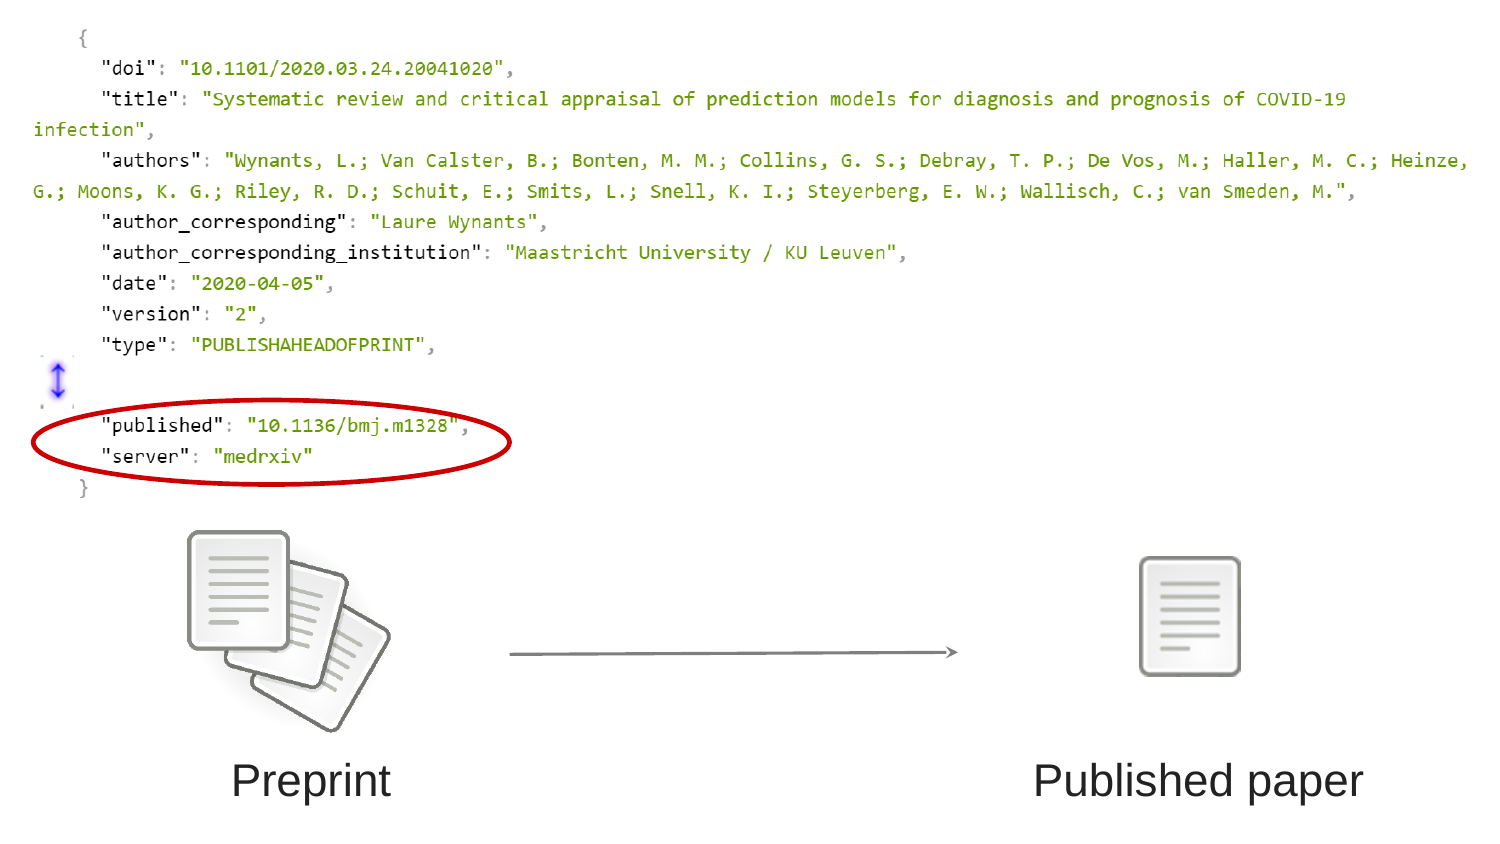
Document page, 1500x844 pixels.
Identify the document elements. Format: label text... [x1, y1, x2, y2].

picture [24, 24, 1475, 409]
text_box Preprint [16, 735, 606, 820]
picture [1139, 556, 1241, 677]
picture [36, 410, 507, 482]
text_box Published paper [904, 735, 1494, 820]
picture [24, 410, 1475, 504]
picture [187, 530, 393, 735]
